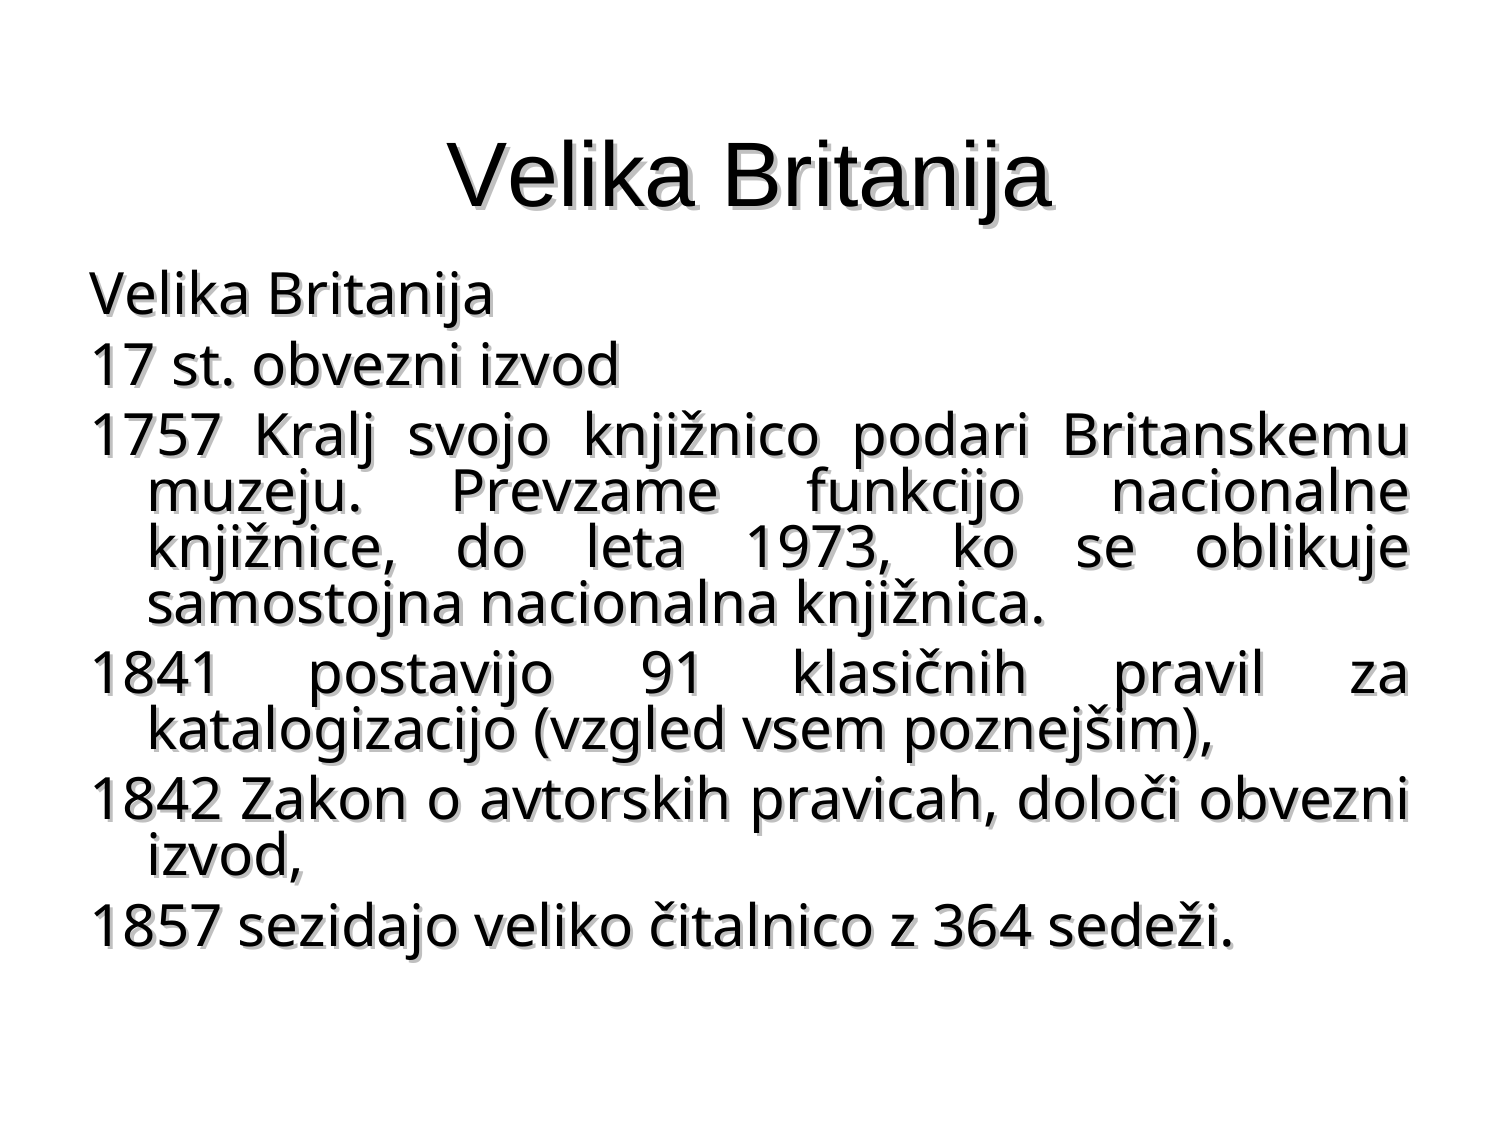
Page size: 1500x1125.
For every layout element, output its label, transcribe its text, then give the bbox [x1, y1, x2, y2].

list Velika Britanija 17 st. obvezni izvod 1757 Kralj svojo knjižnico podari Britanskemu muzeju. Prevzame funkcijo nacionalne knjižnice, do leta 1973, ko se oblikuje samostojna nacionalna knjižnica. 1841 postavijo 91 klasičnih pravil za katalogizacijo (vzgled vsem poznejšim), 1842 Zakon o avtorskih pravicah, določi obvezni izvod, 1857 sezidajo veliko čitalnico z 364 sedeži. [75, 262, 1426, 1006]
title Velika Britanija [75, 25, 1426, 233]
